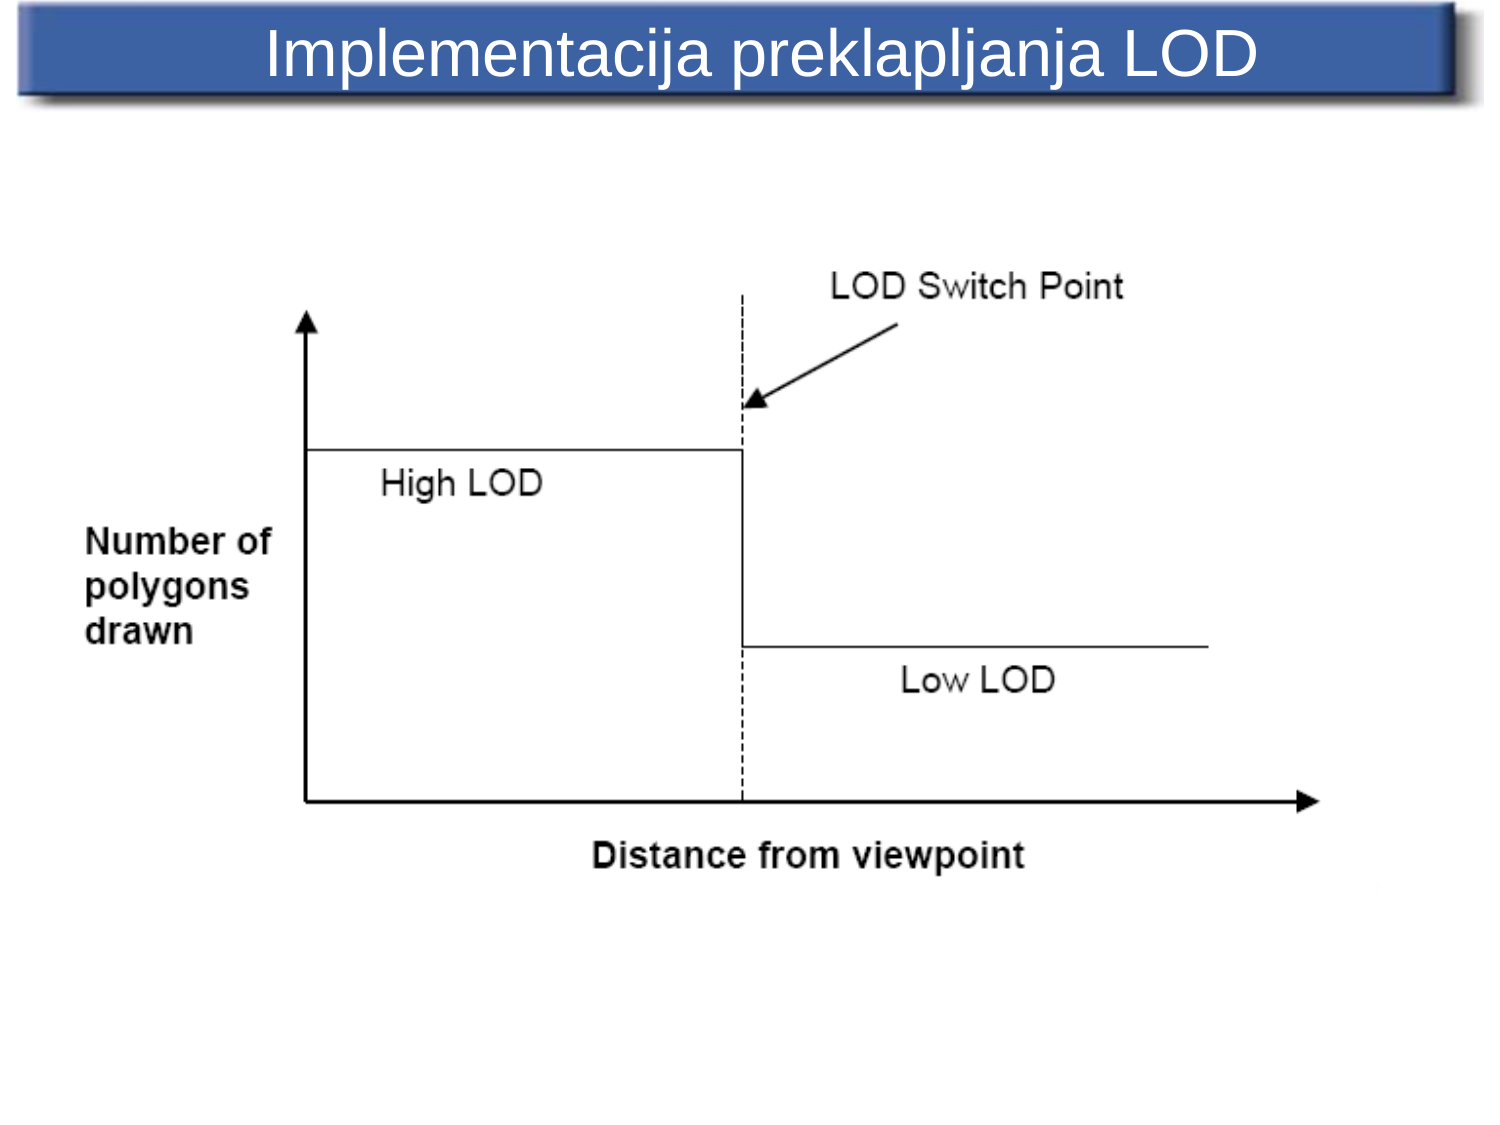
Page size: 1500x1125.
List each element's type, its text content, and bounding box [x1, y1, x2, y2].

picture [50, 194, 1381, 894]
picture [16, 0, 1484, 113]
title Implementacija preklapljanja LOD [24, 0, 1500, 100]
